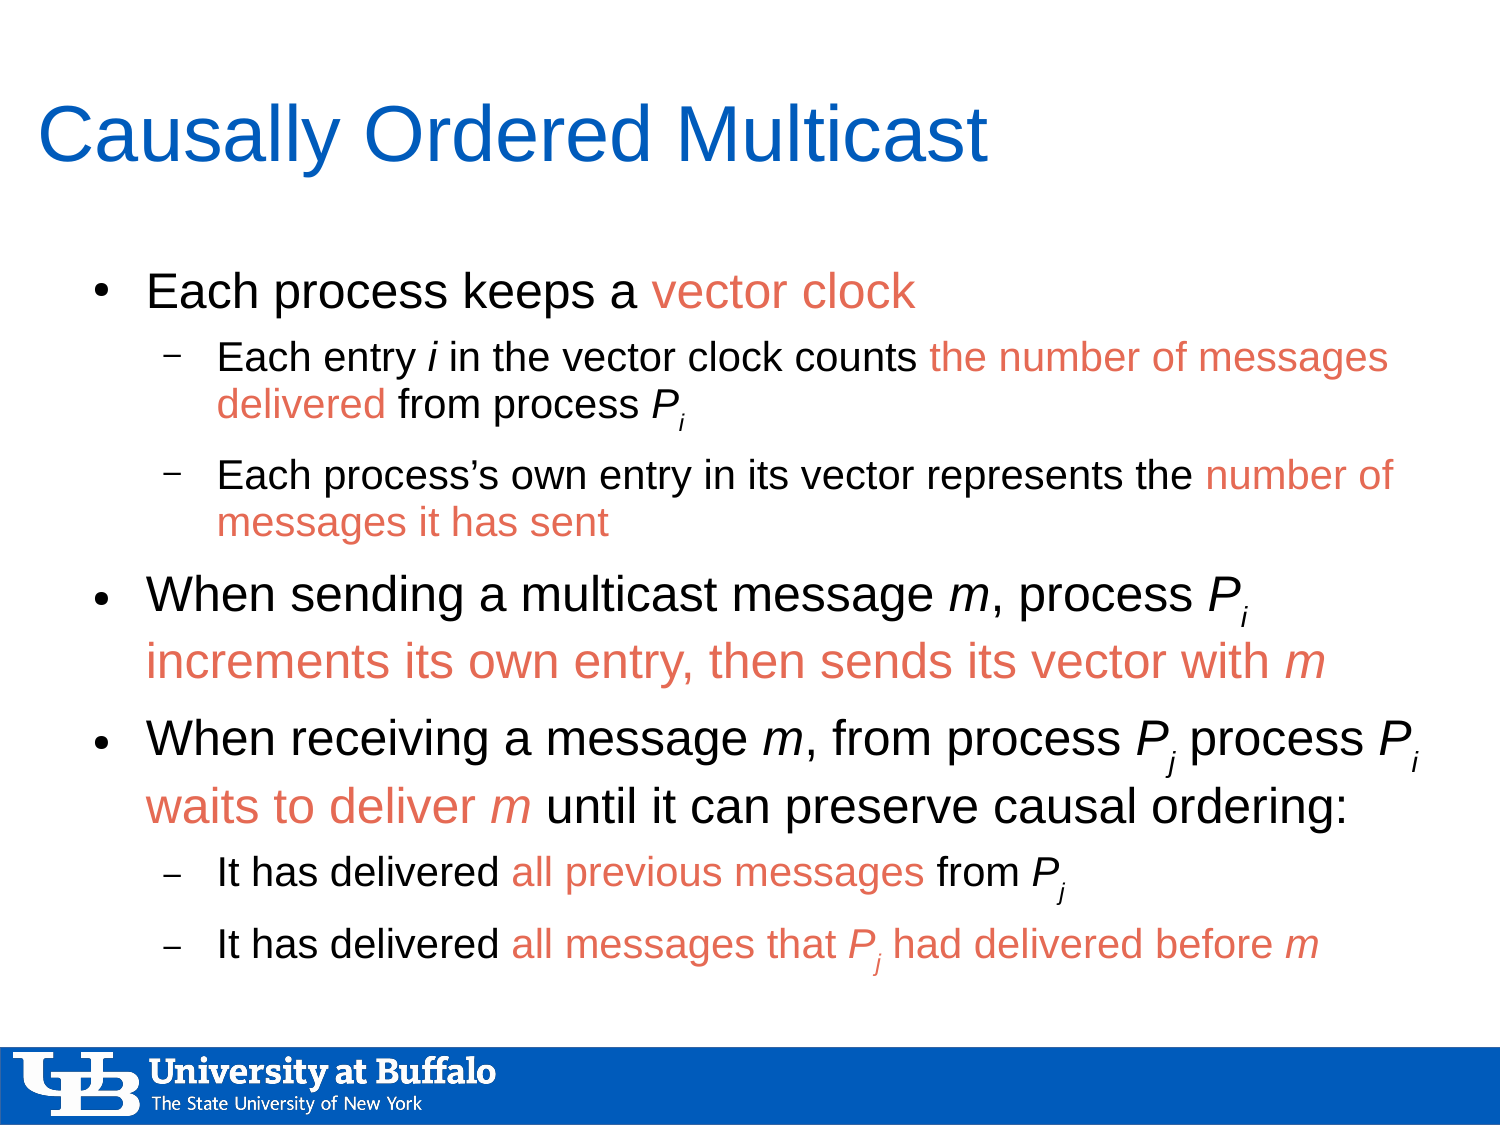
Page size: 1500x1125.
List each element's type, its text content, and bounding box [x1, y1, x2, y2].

title Causally Ordered Multicast [37, 89, 1388, 179]
list Each process keeps a vector clock Each entry i in the vector clock counts the number of messages delivered from process Pi Each process’s own entry in its vector represents the number of messages it has sent When sending a multicast message m, process Pi increments its own entry, then sends its vector with m When receiving a message m, from process Pj process Pi waits to deliver m until it can preserve causal ordering: It has delivered all previous messages from Pj It has delivered all messages that Pj had delivered before m [75, 263, 1425, 916]
picture [13, 1052, 496, 1116]
